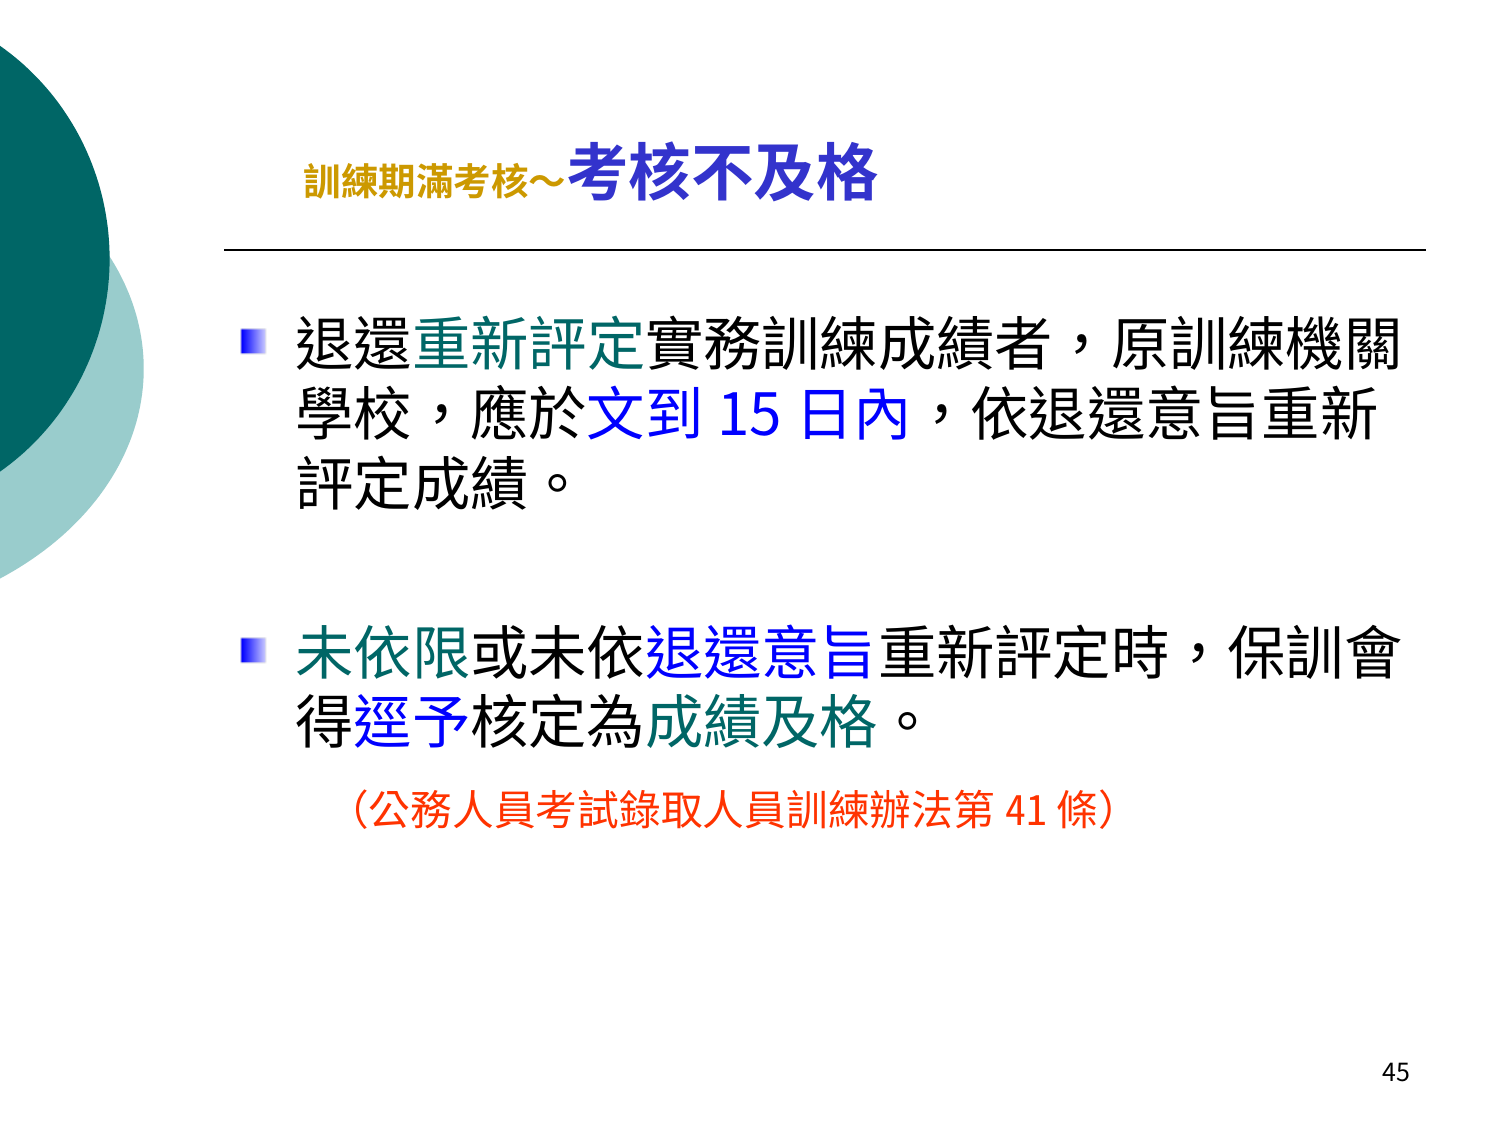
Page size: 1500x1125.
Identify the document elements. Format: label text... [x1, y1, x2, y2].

list 退還重新評定實務訓練成績者，原訓練機關學校，應於文到15日內，依退還意旨重新評定成績。 未依限或未依退還意旨重新評定時，保訓會得逕予核定為成績及格。 （公務人員考試錄取人員訓練辦法第41條） [224, 299, 1425, 975]
text_box 訓練期滿考核～考核不及格 [289, 125, 963, 216]
